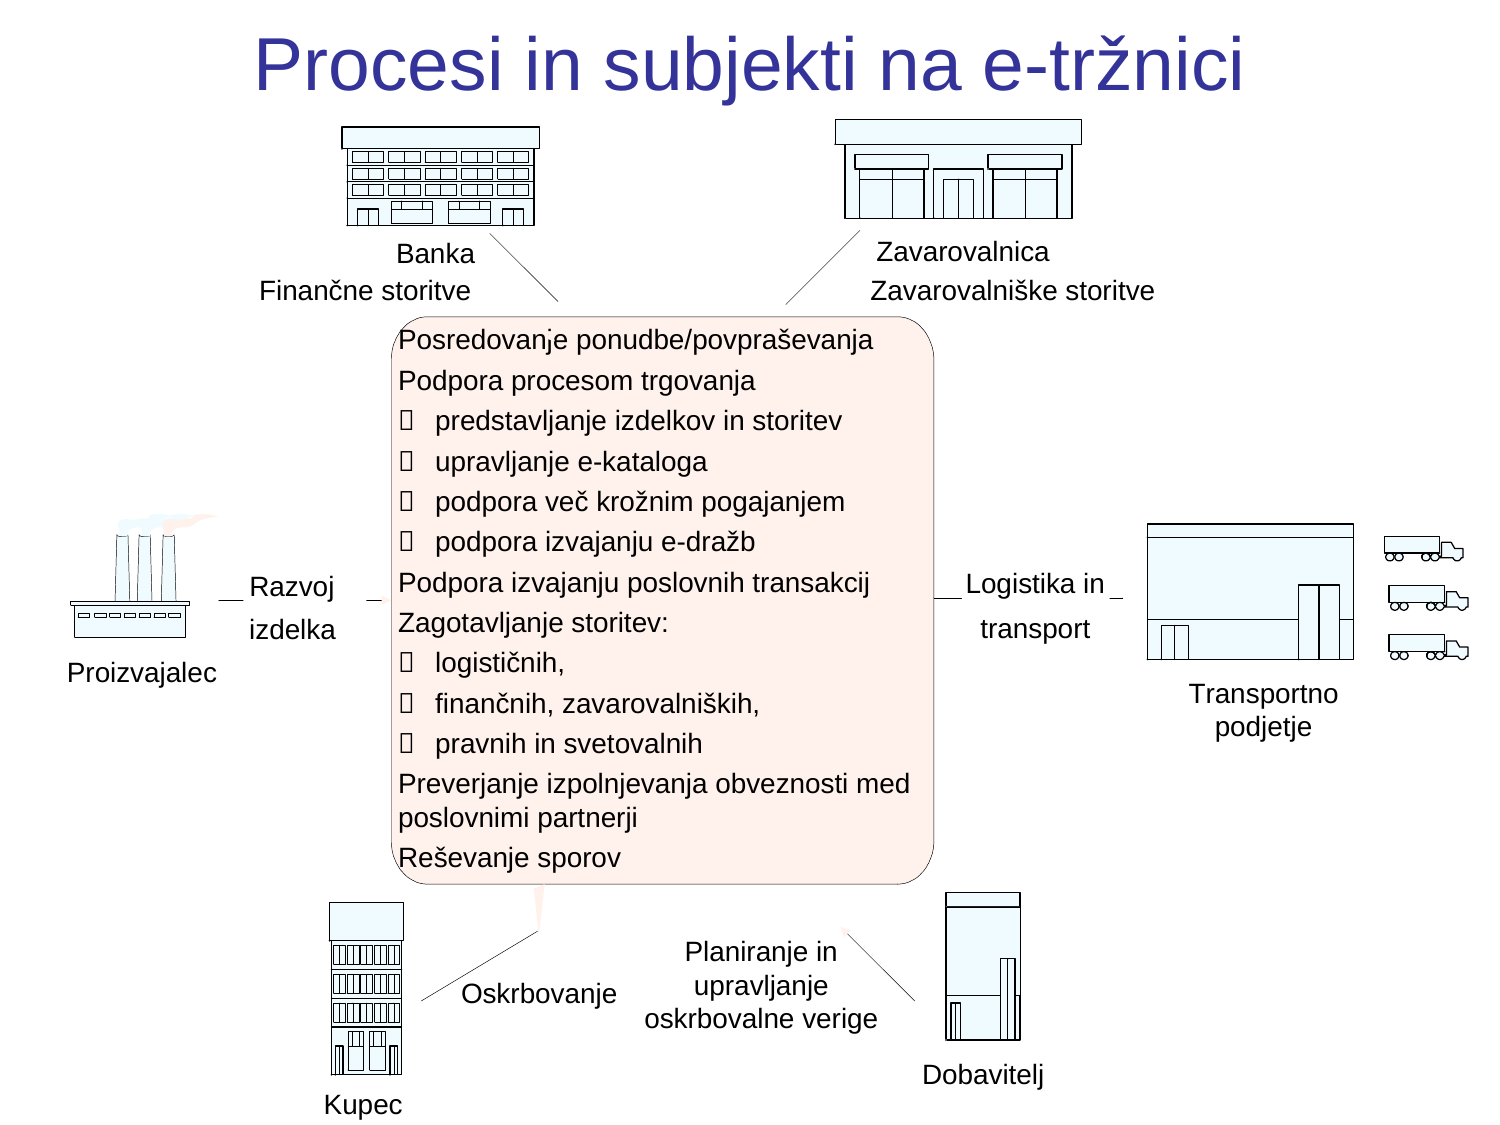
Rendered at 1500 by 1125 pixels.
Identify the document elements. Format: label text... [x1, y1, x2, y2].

title Procesi in subjekti na e-tržnici [75, 7, 1426, 114]
chart [64, 117, 1471, 1125]
